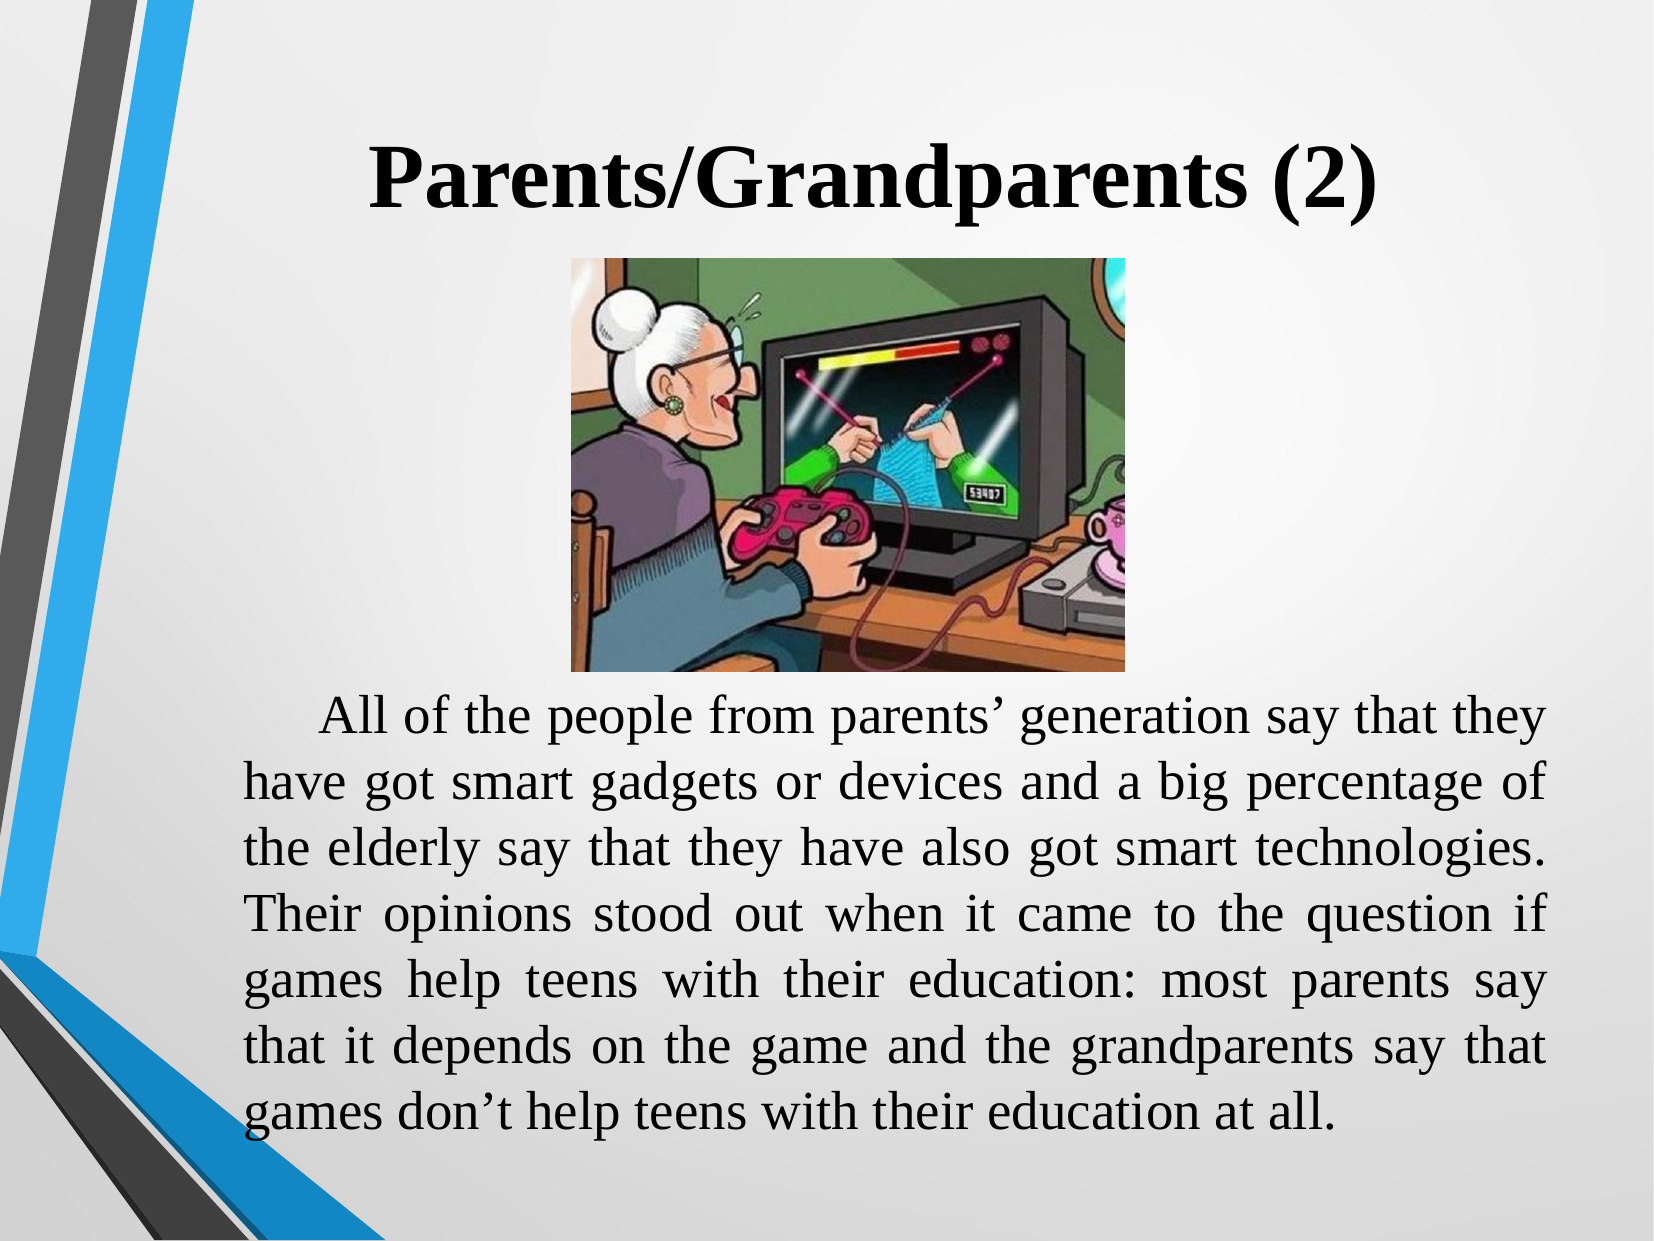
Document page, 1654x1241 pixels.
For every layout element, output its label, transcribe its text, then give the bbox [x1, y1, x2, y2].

title Parents/Grandparents (2) [177, 82, 1571, 259]
list All of the people from parents’ generation say that they have got smart gadgets or devices and a big percentage of the elderly say that they have also got smart technologies. Their opinions stood out when it came to the question if games help teens with their education: most parents say that it depends on the game and the grandparents say that games don’t help teens with their education at all. [228, 617, 1571, 1203]
picture [571, 258, 1125, 672]
